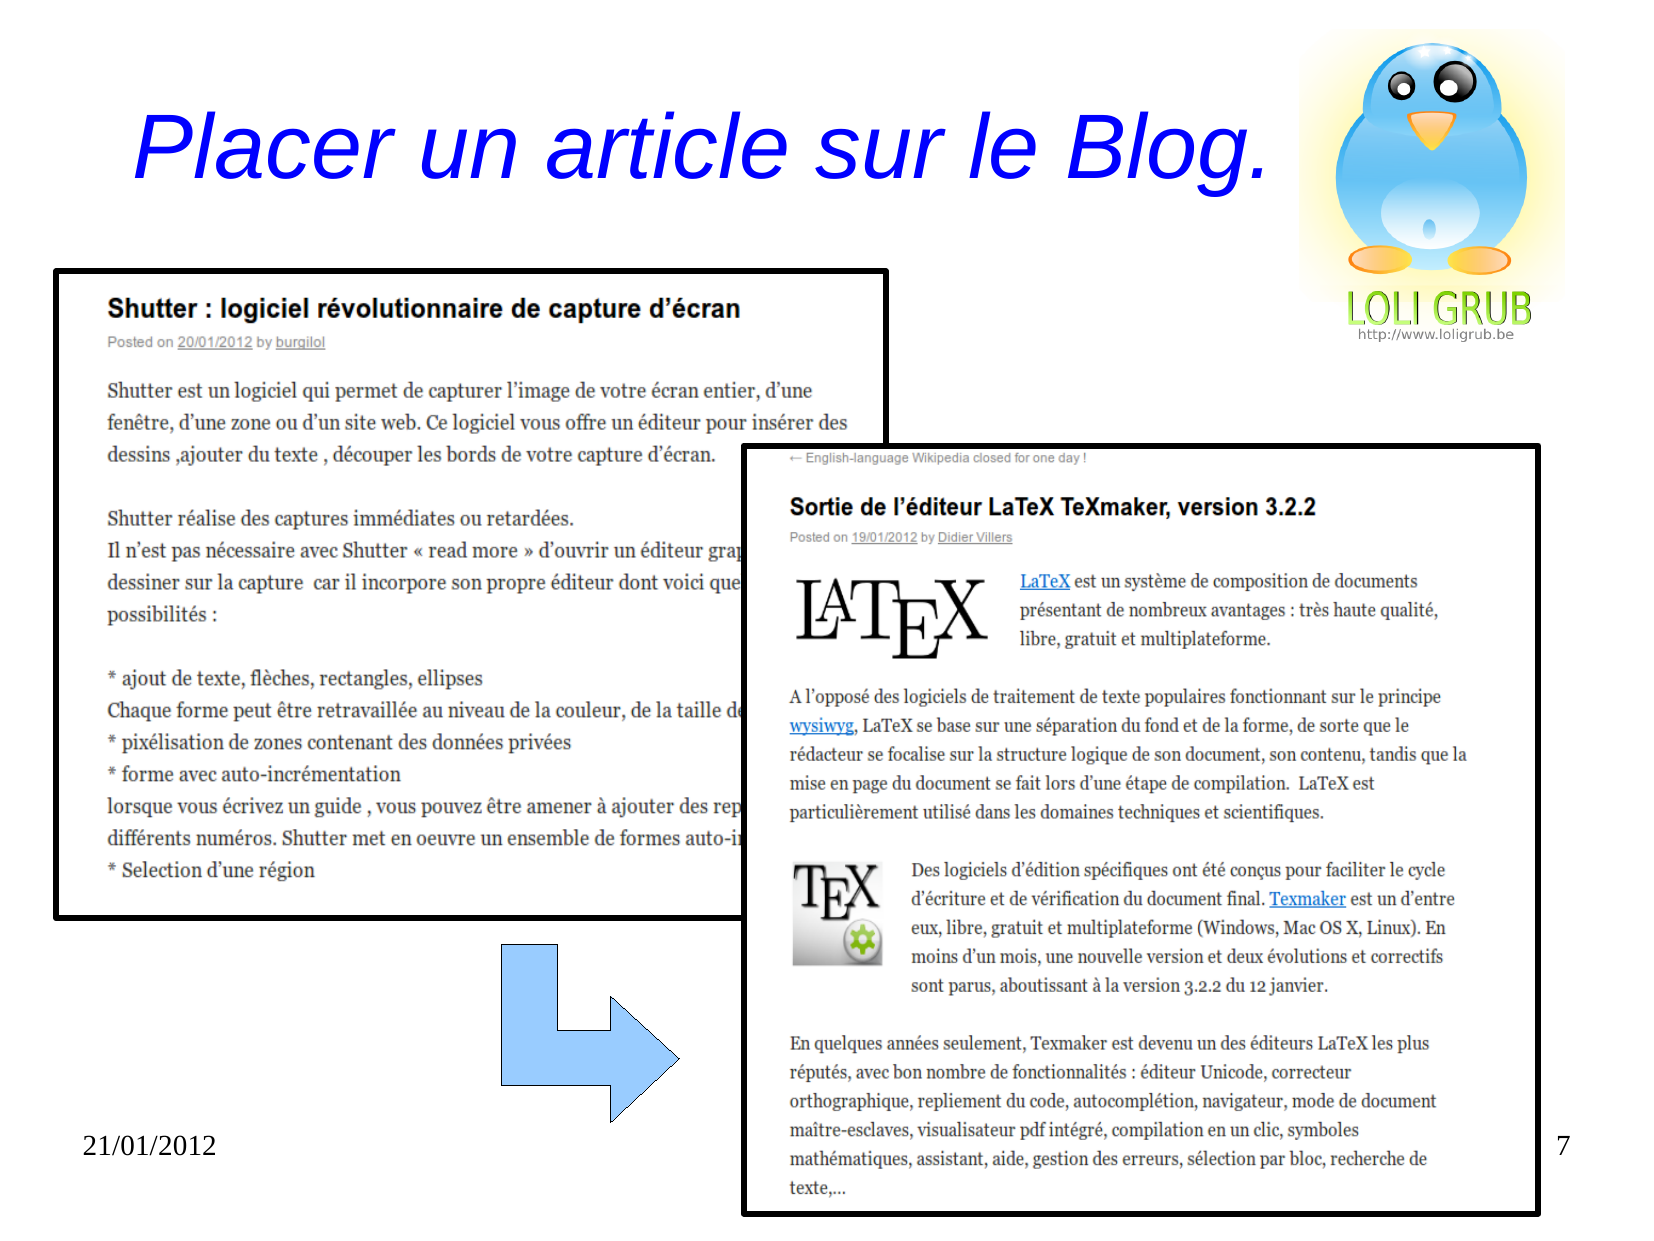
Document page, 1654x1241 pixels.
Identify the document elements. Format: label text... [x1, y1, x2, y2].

picture [59, 274, 884, 916]
picture [1299, 29, 1565, 355]
picture [746, 448, 1536, 1211]
text_box [501, 944, 680, 1123]
text_box Placer un article sur le Blog. [118, 88, 1292, 220]
